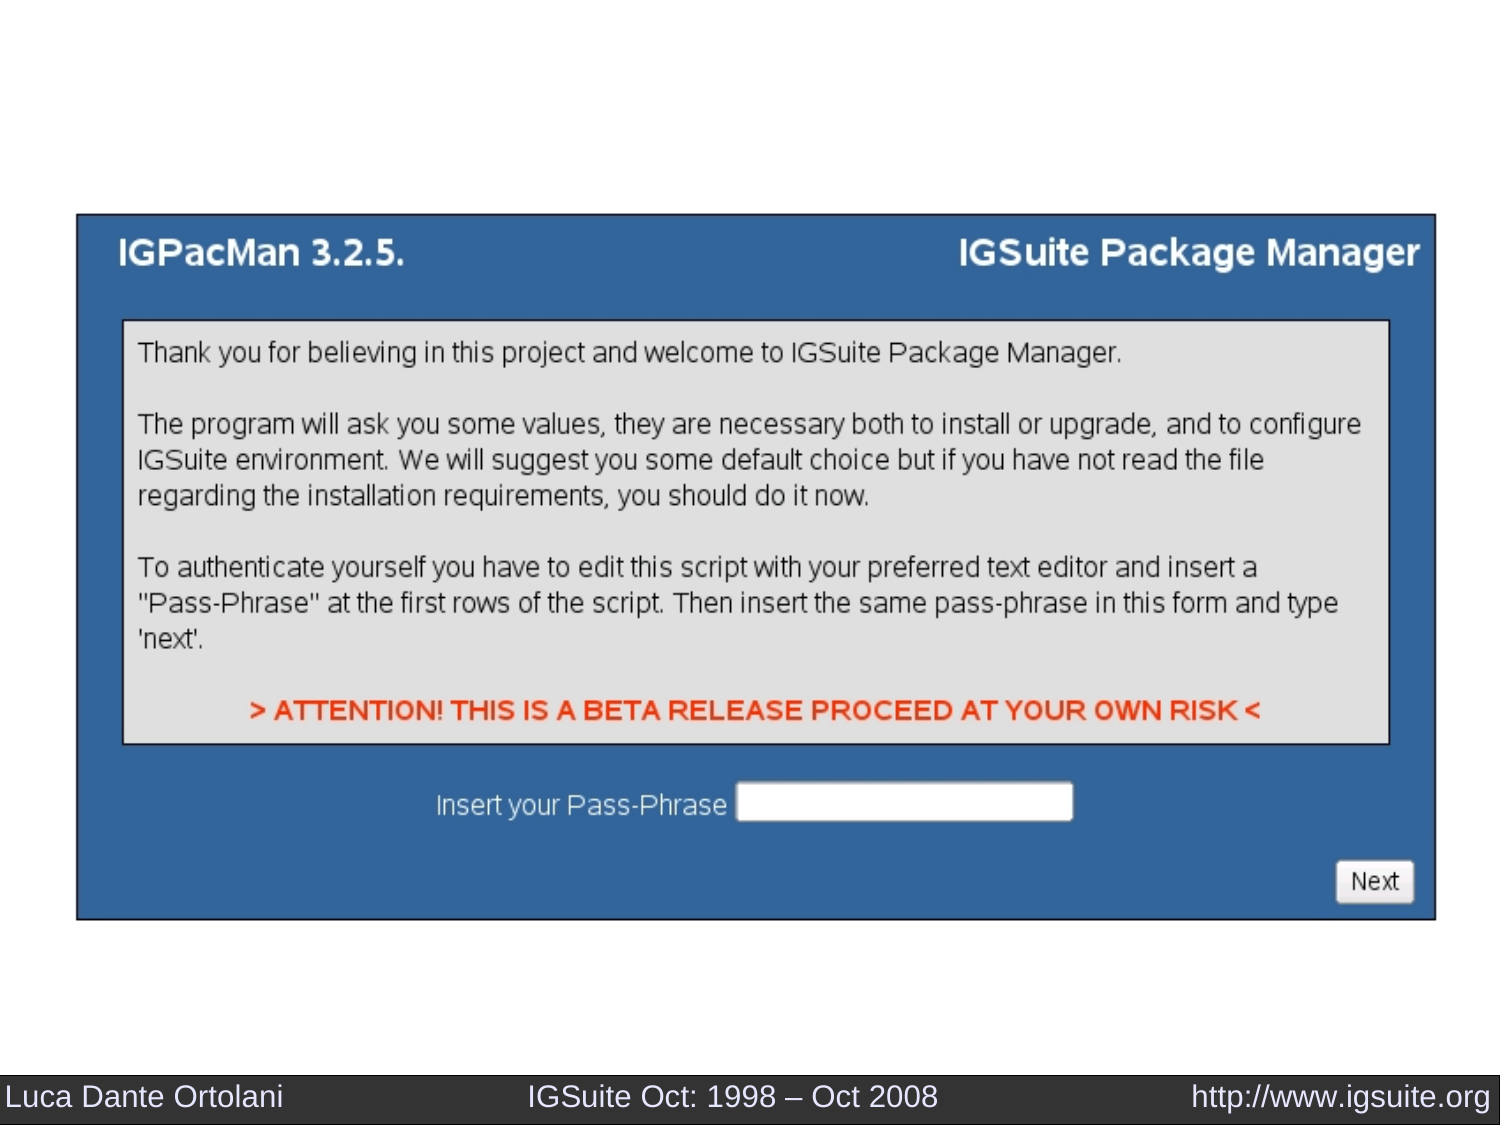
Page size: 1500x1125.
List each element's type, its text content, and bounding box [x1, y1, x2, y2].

picture [73, 207, 1440, 928]
text_box Luca Dante Ortolani IGSuite Oct: 1998 – Oct 2008 http://www.igsuite.org [0, 1075, 1500, 1125]
